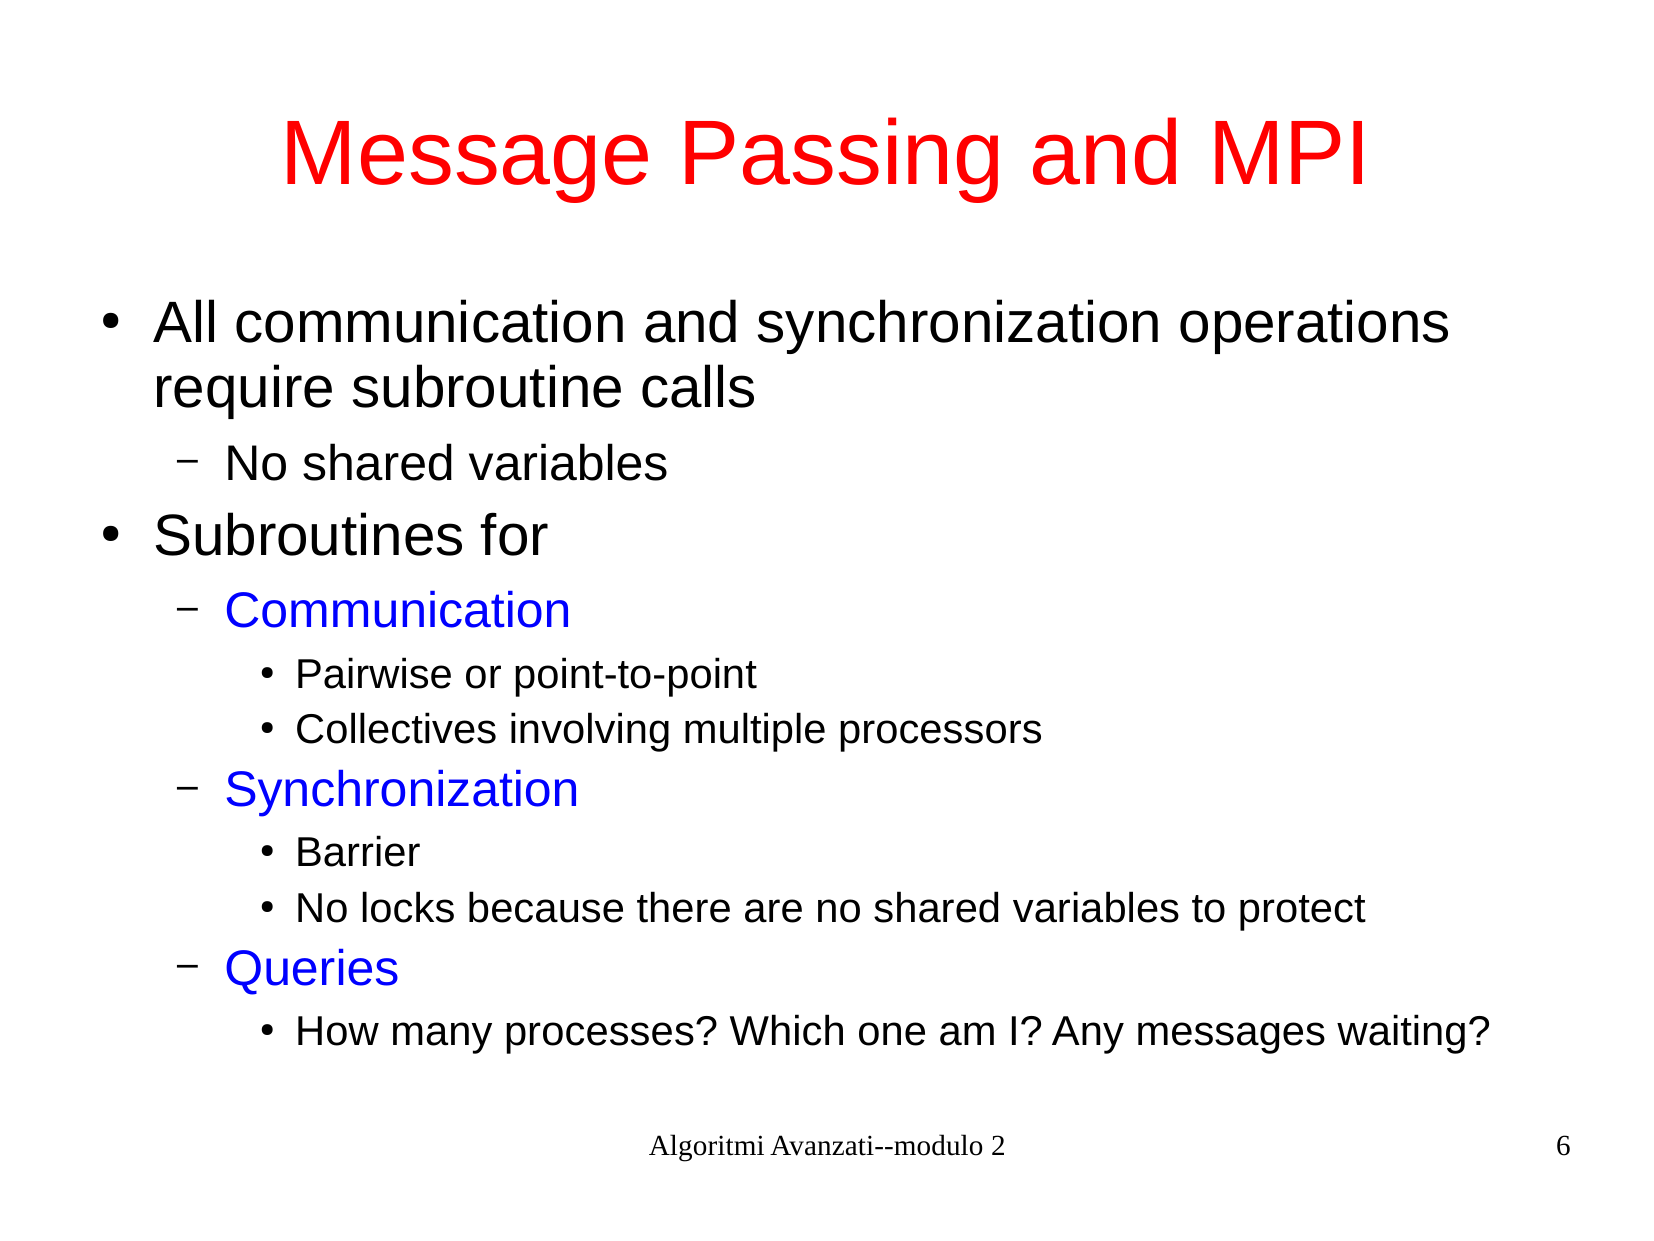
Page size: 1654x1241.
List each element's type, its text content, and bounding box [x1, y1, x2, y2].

list All communication and synchronization operations require subroutine calls No shared variables Subroutines for Communication Pairwise or point-to-point Collectives involving multiple processors Synchronization Barrier No locks because there are no shared variables to protect Queries How many processes? Which one am I? Any messages waiting? [82, 290, 1571, 1060]
title Message Passing and MPI [82, 49, 1571, 257]
